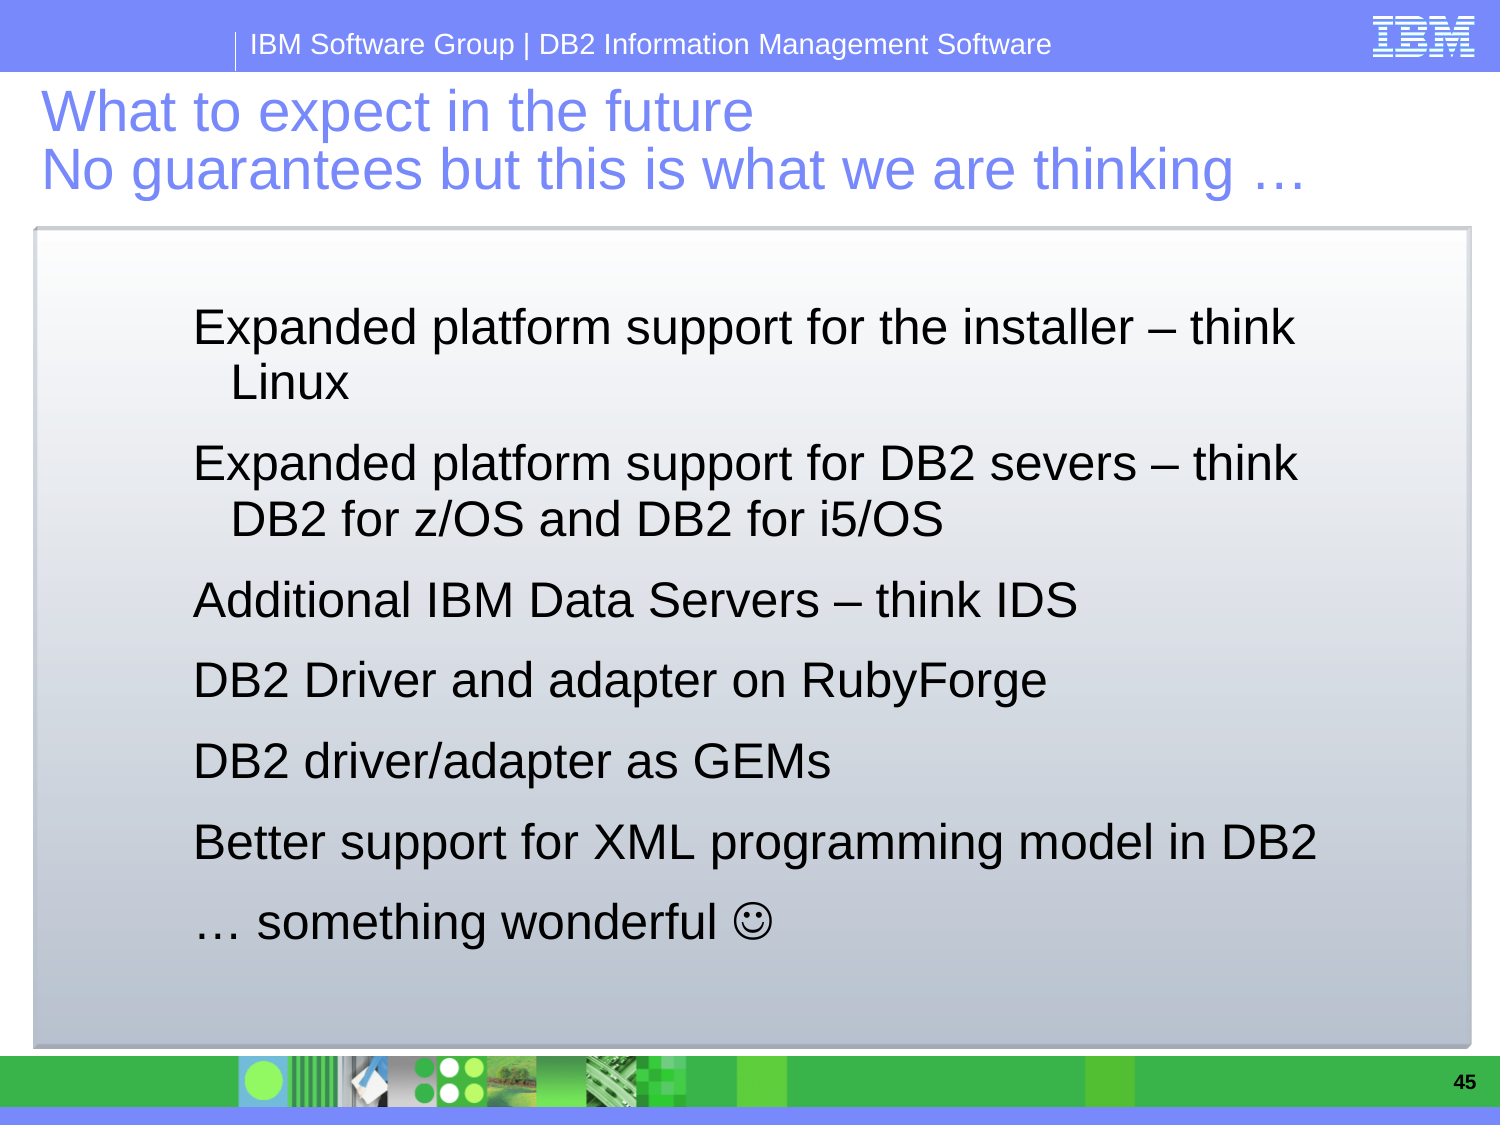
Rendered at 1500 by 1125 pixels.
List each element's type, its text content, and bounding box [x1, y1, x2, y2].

title What to expect in the future No guarantees but this is what we are thinking … [26, 72, 1416, 214]
picture [0, 1056, 1500, 1107]
list Expanded platform support for the installer – think Linux Expanded platform support for DB2 severs – think DB2 for z/OS and DB2 for i5/OS Additional IBM Data Servers – think IDS DB2 Driver and adapter on RubyForge DB2 driver/adapter as GEMs Better support for XML programming model in DB2 … something wonderful  [178, 291, 1417, 1040]
